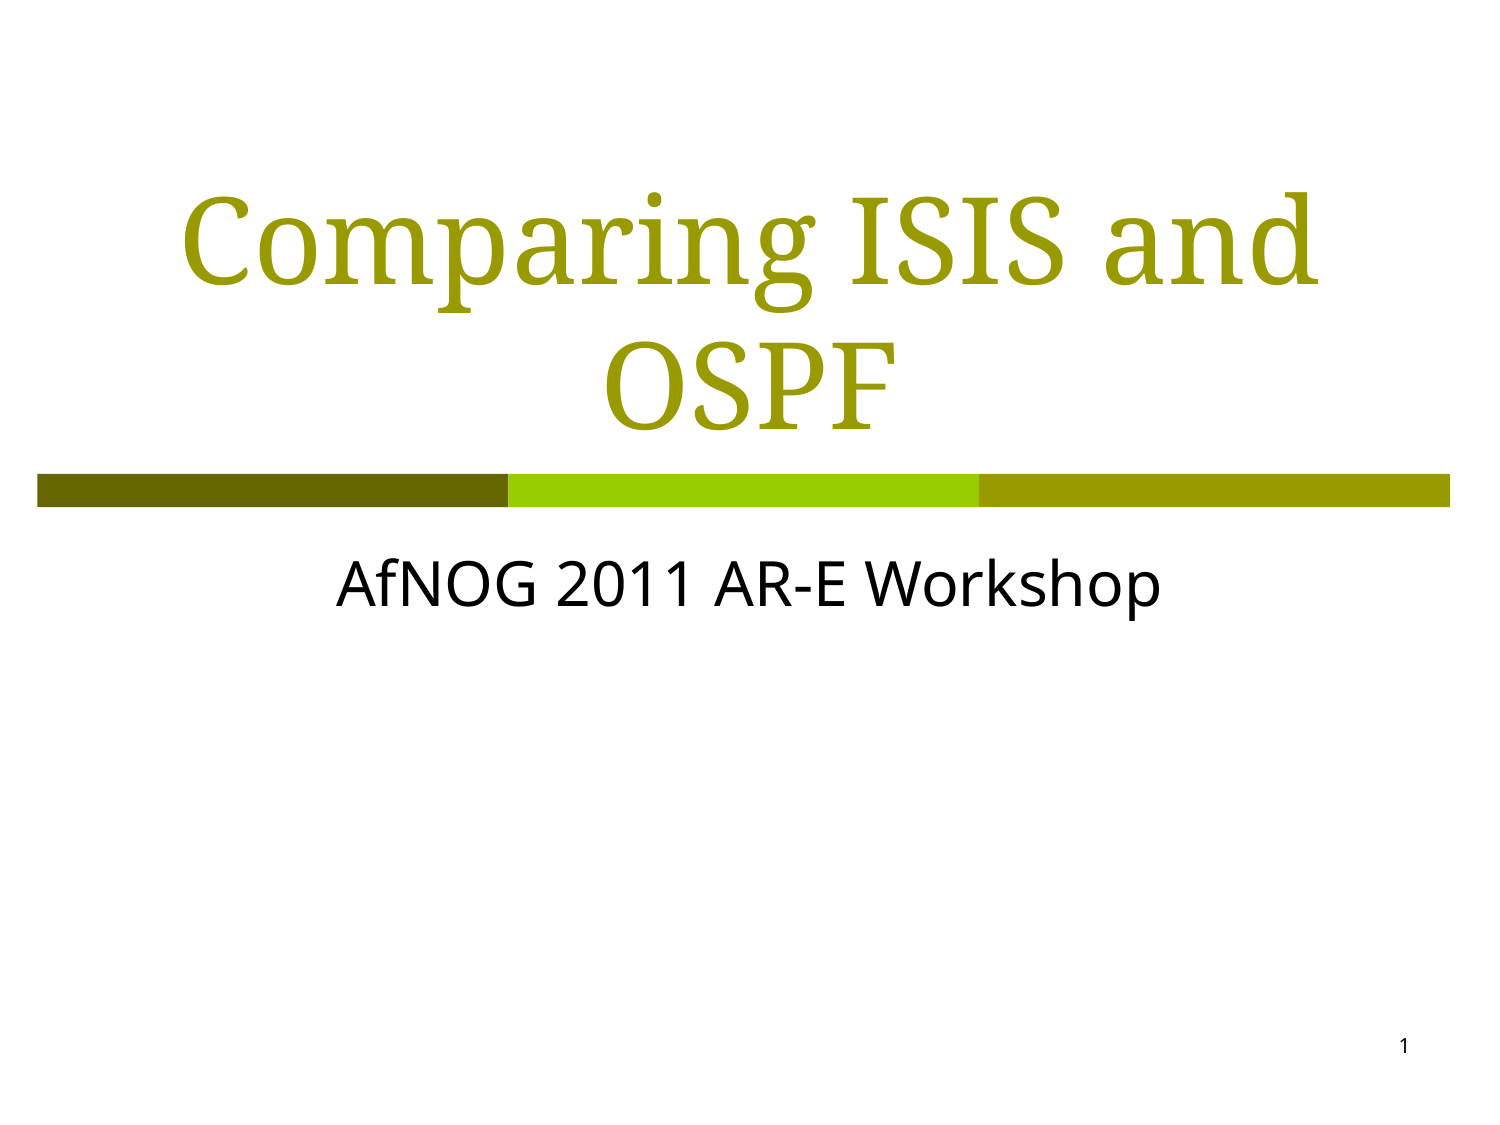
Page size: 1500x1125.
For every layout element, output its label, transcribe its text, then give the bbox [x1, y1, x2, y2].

title Comparing ISIS and OSPF [112, 112, 1388, 462]
subtitle AfNOG 2011 AR-E Workshop [225, 536, 1276, 899]
